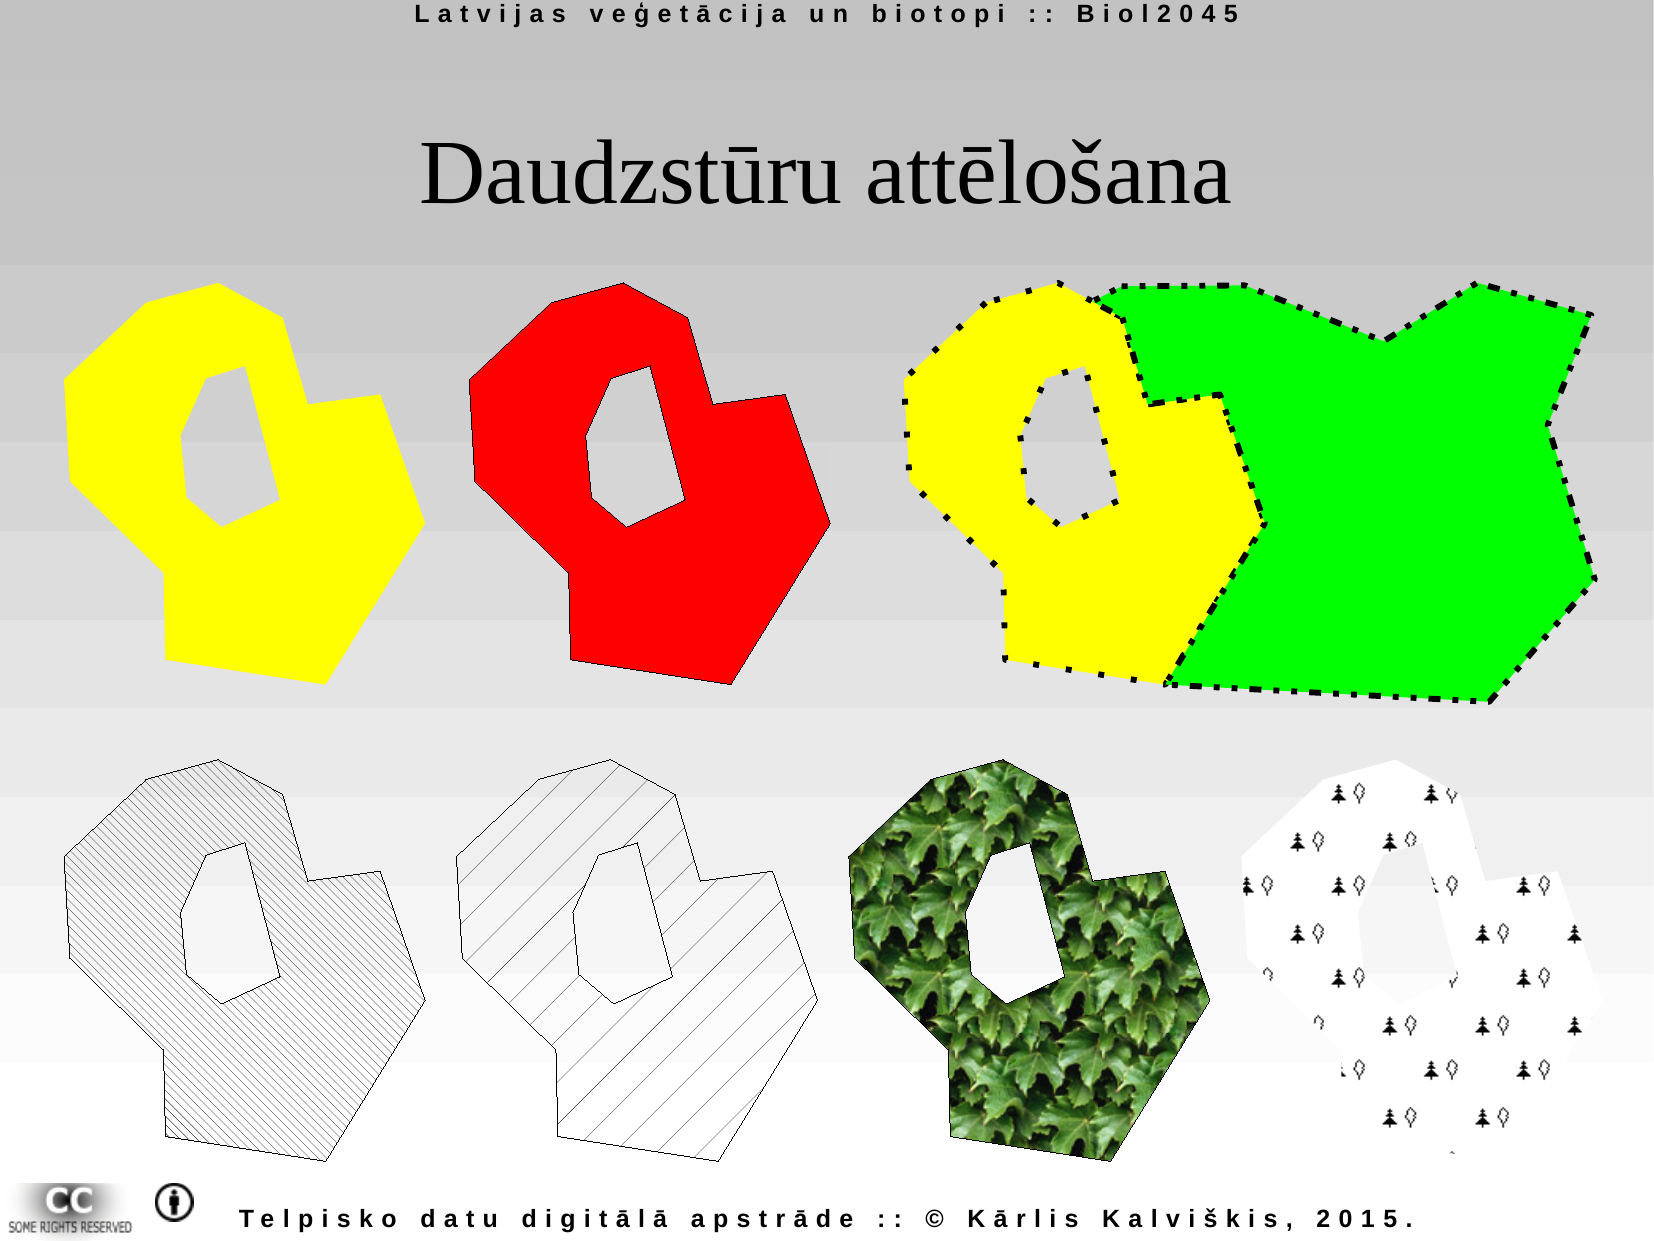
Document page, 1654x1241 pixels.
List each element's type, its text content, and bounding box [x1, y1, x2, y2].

text_box [903, 282, 1595, 702]
picture [0, 0, 1654, 1241]
text_box [848, 759, 1210, 1162]
text_box [469, 282, 831, 685]
text_box [456, 759, 818, 1162]
text_box [64, 282, 426, 685]
text_box [64, 759, 426, 1162]
text_box [1241, 759, 1603, 1162]
title Daudzstūru attēlošana [29, 49, 1625, 296]
